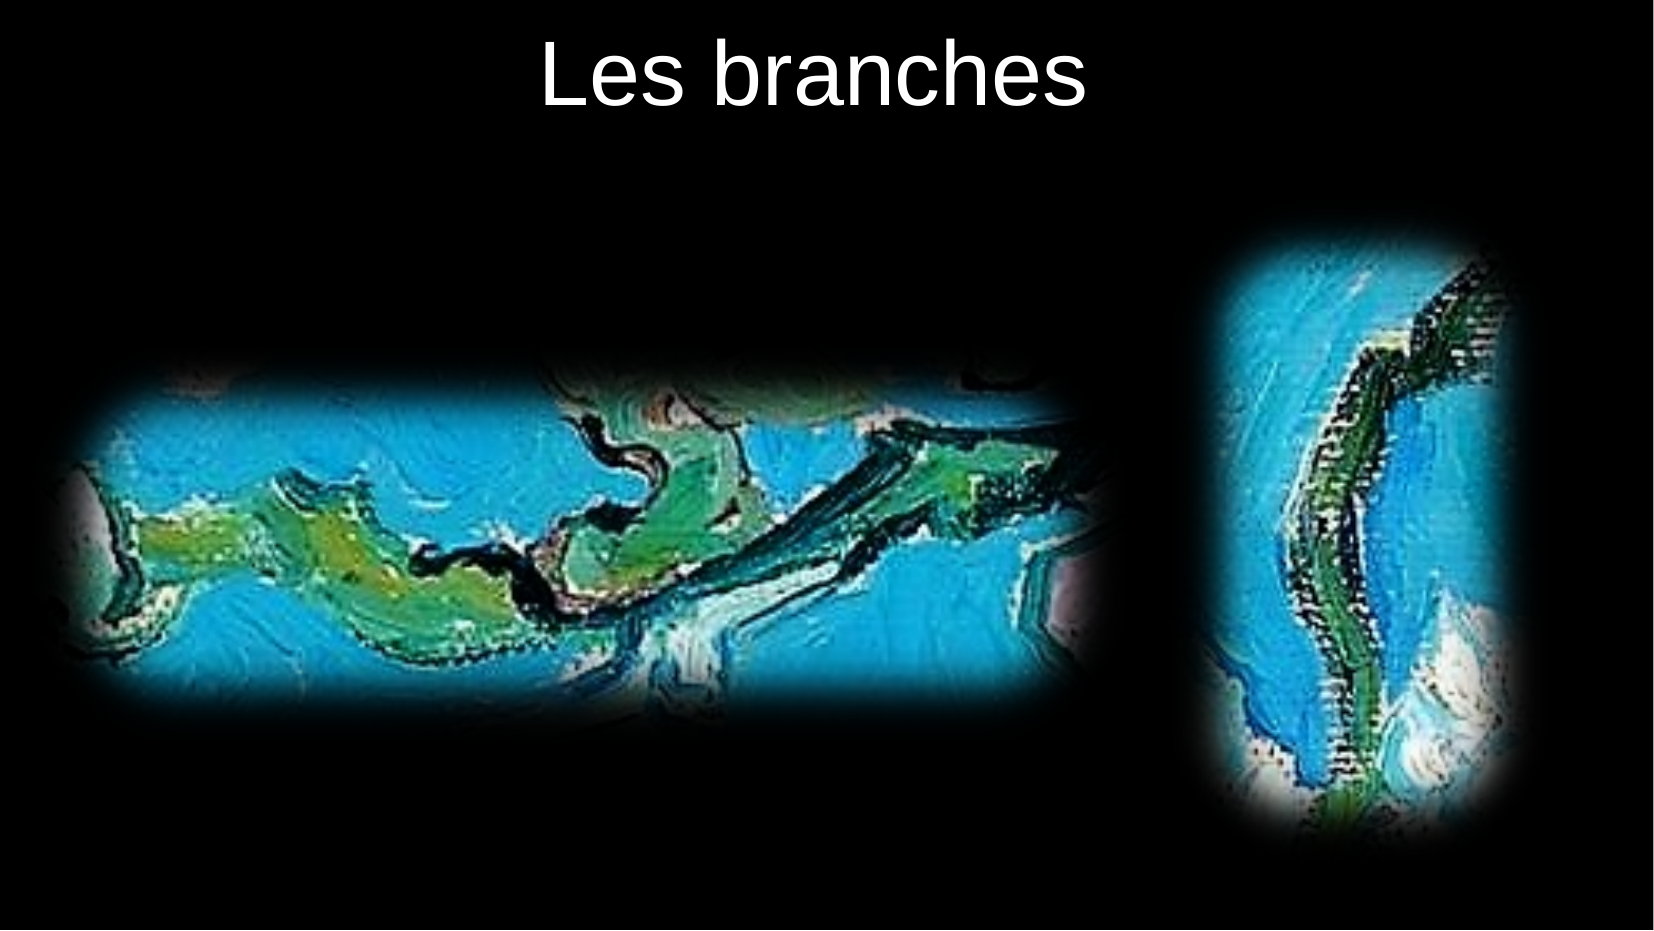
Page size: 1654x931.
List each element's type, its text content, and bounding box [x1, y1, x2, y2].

picture [10, 177, 1573, 886]
title Les branches [82, 0, 1571, 148]
